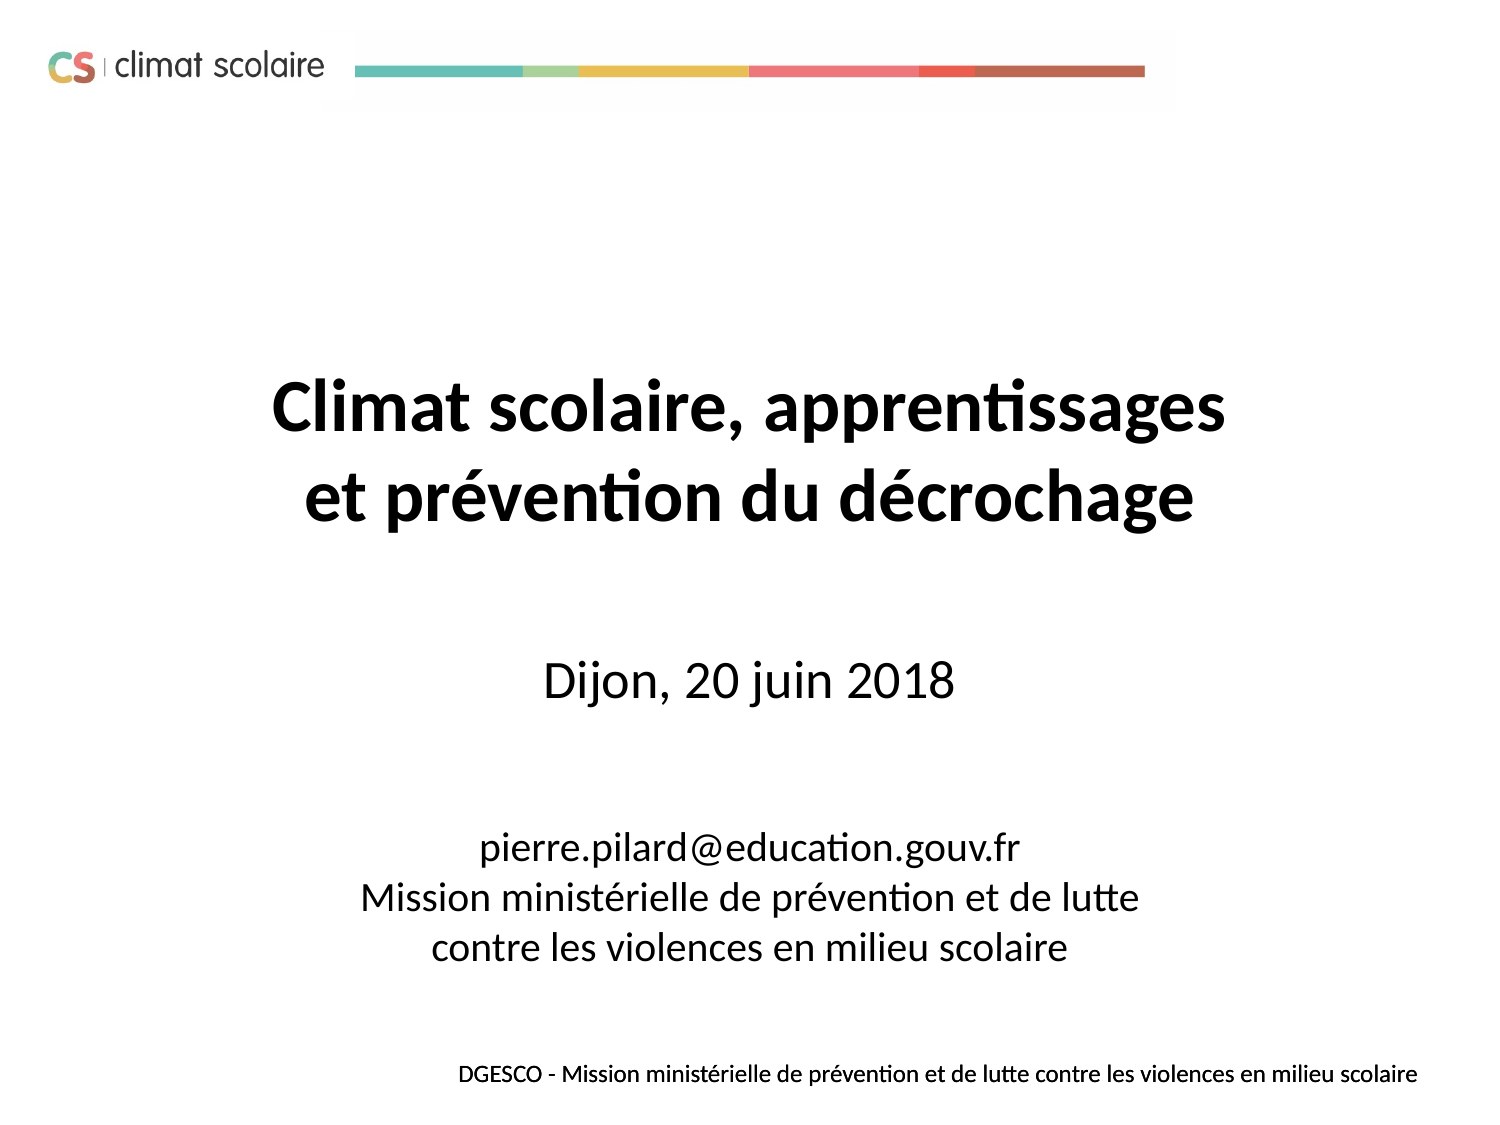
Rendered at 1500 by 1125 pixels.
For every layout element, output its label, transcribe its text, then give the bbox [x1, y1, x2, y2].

picture [26, 30, 1176, 112]
subtitle Dijon, 20 juin 2018 pierre.pilard@education.gouv.fr Mission ministérielle de prévention et de lutte contre les violences en milieu scolaire [225, 637, 1275, 988]
title Climat scolaire, apprentissages et prévention du décrochage [112, 349, 1388, 591]
